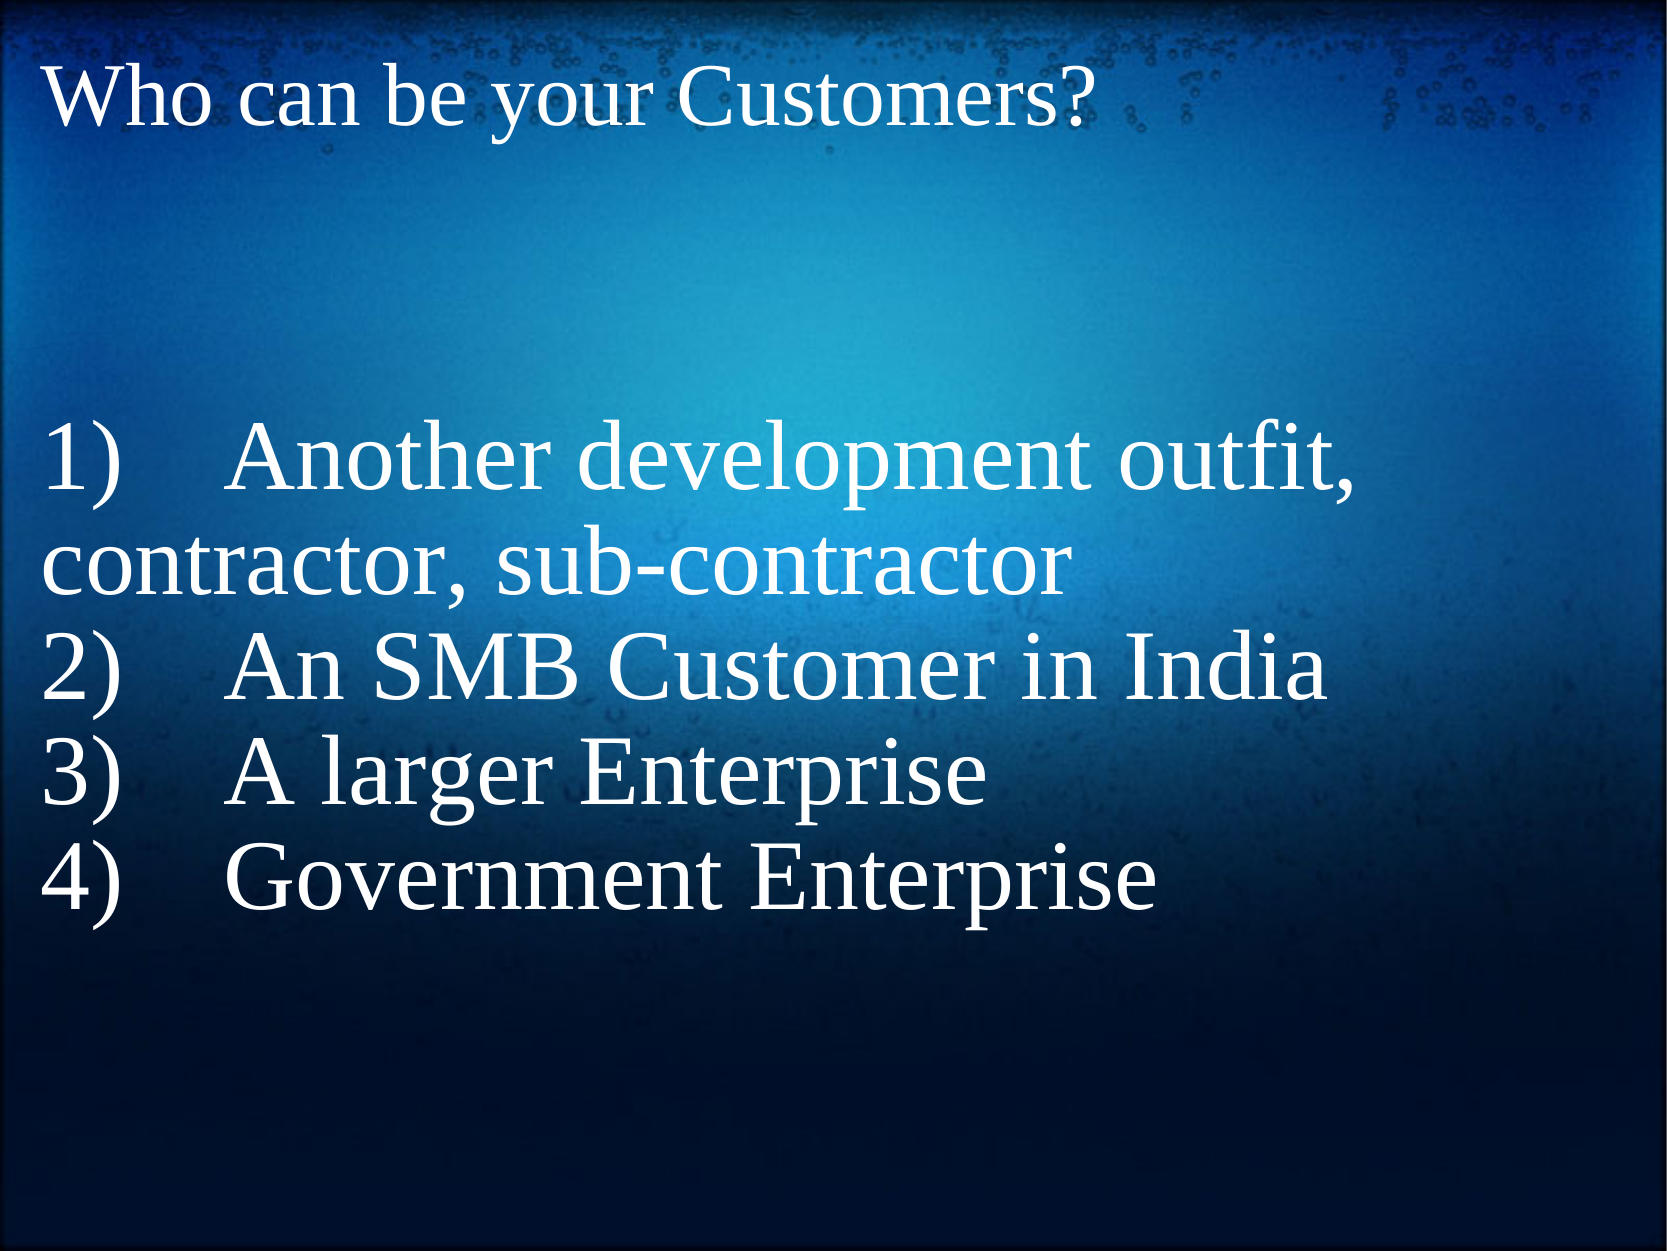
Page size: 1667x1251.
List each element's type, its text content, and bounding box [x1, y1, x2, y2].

title Who can be your Customers? [40, 50, 1627, 201]
list 1) Another development outfit, contractor, sub-contractor 2) An SMB Customer in India 3) A larger Enterprise 4) Government Enterprise [40, 300, 1627, 1201]
picture [0, 0, 1667, 1251]
